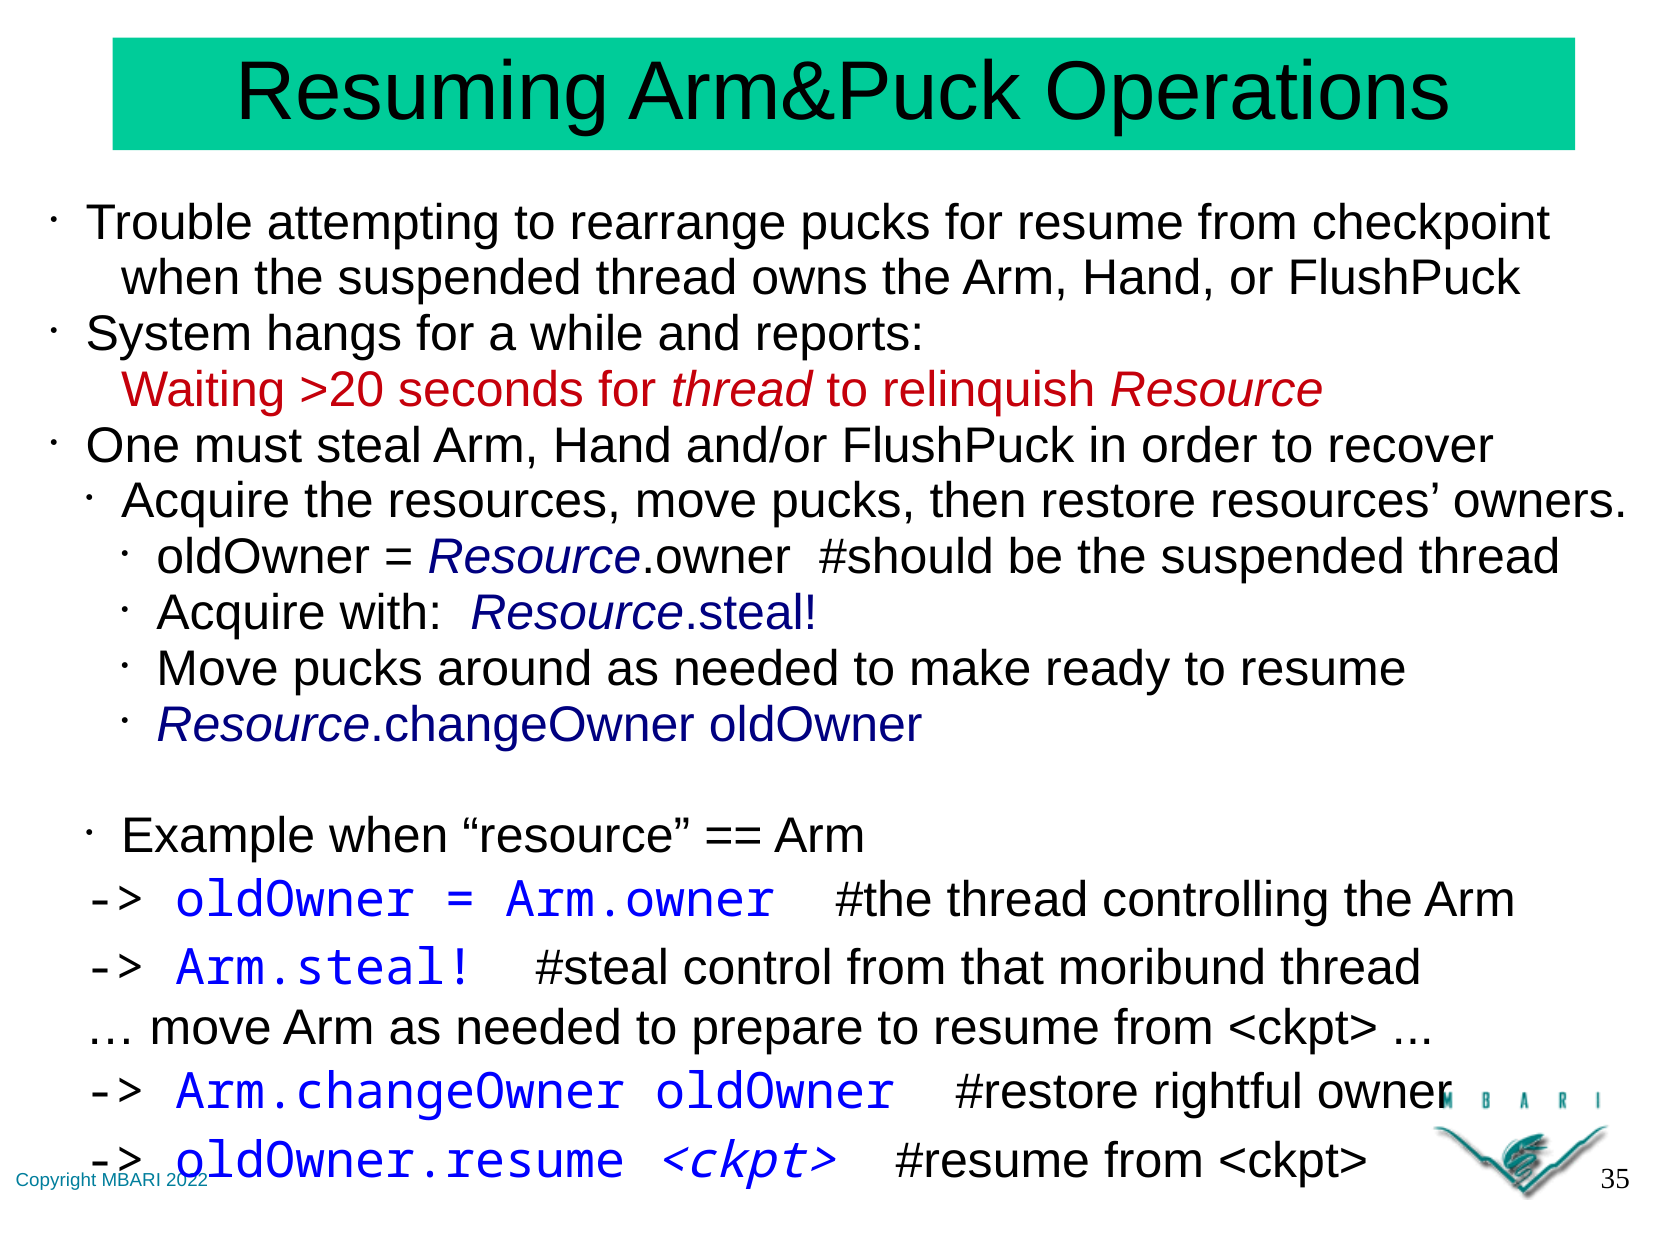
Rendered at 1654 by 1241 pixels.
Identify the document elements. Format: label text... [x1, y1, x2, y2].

text_box Trouble attempting to rearrange pucks for resume from checkpoint when the suspended thread owns the Arm, Hand, or FlushPuck System hangs for a while and reports: Waiting >20 seconds for thread to relinquish Resource One must steal Arm, Hand and/or FlushPuck in order to recover Acquire the resources, move pucks, then restore resources’ owners. oldOwner = Resource.owner #should be the suspended thread Acquire with: Resource.steal! Move pucks around as needed to make ready to resume Resource.changeOwner oldOwner Example when “resource” == Arm -> oldOwner = Arm.owner #the thread controlling the Arm -> Arm.steal! #steal control from that moribund thread … move Arm as needed to prepare to resume from <ckpt> ... -> Arm.changeOwner oldOwner #restore rightful owner -> oldOwner.resume <ckpt> #resume from <ckpt> [0, 186, 1644, 1150]
picture [1426, 1150, 1613, 1200]
text_box Resuming Arm&Puck Operations [112, 37, 1576, 151]
